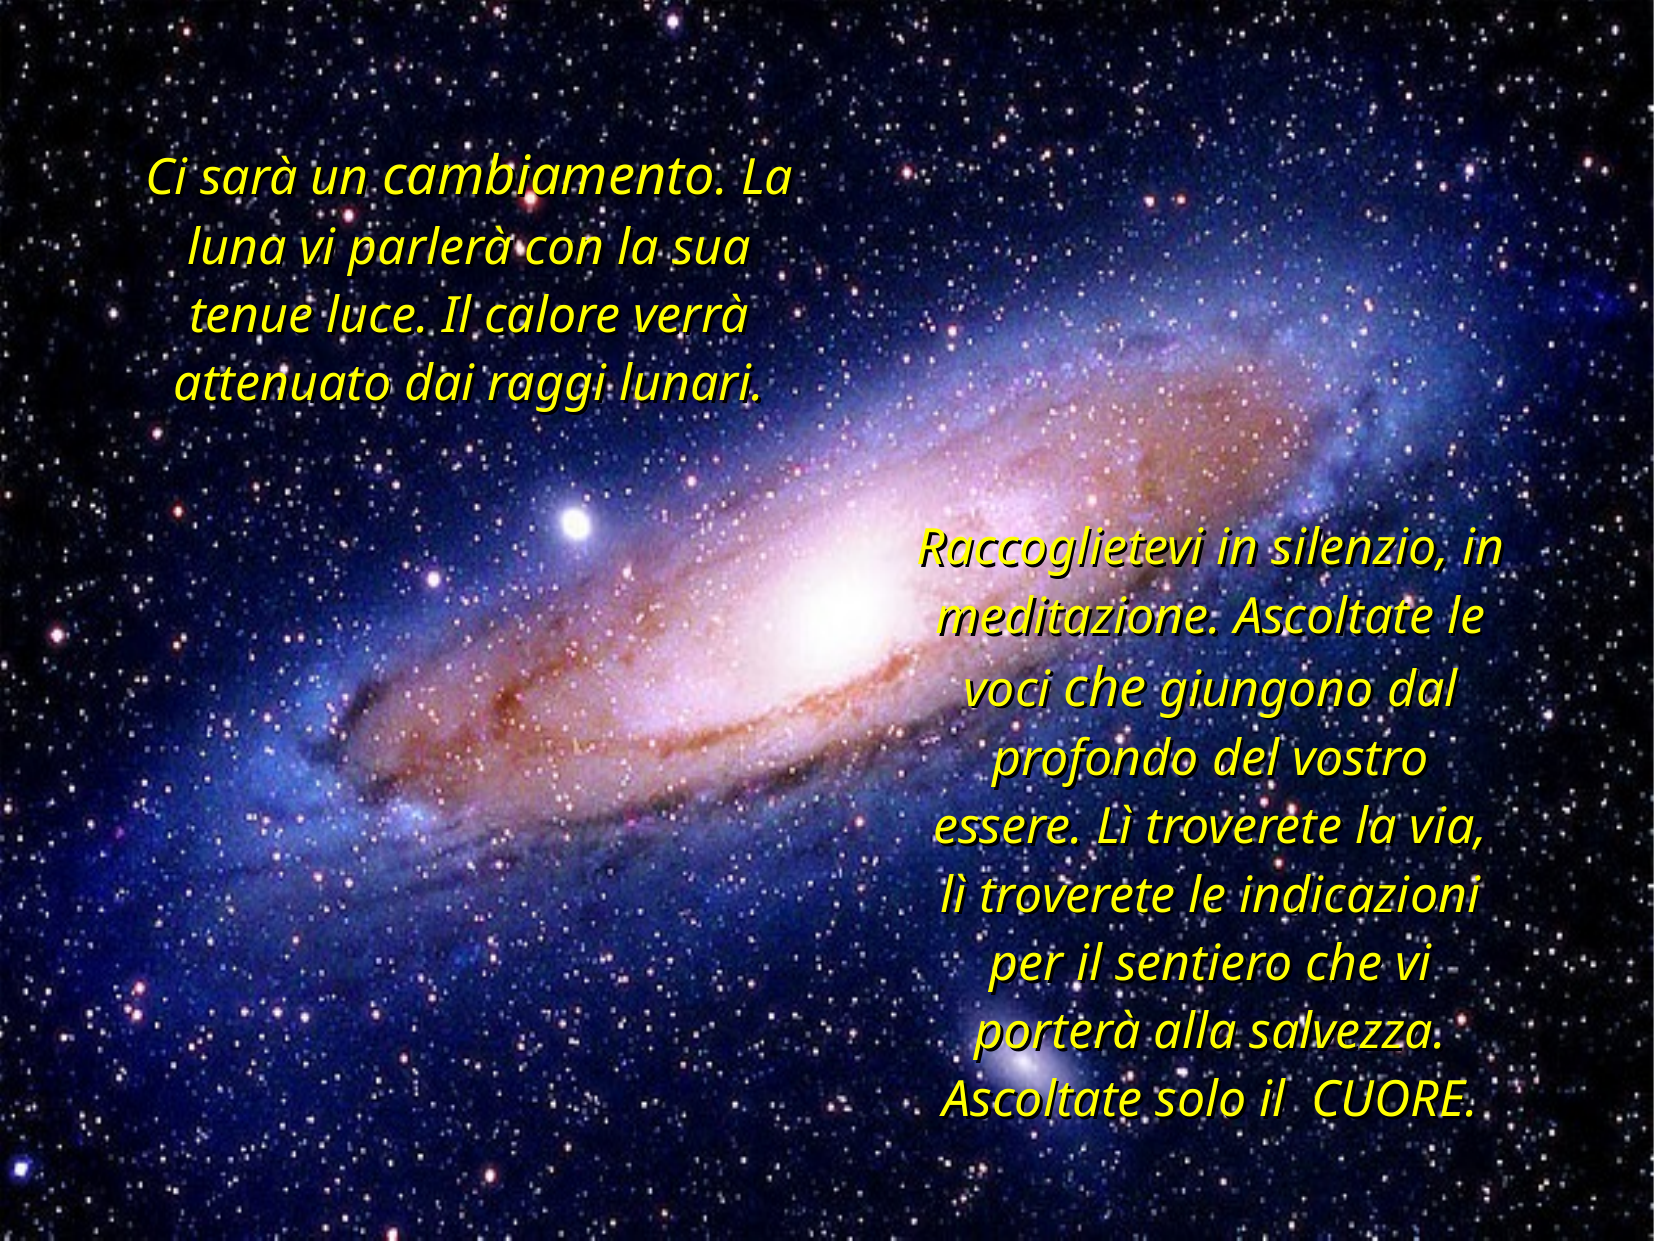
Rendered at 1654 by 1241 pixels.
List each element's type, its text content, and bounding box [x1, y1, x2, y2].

subtitle Raccoglietevi in silenzio, in meditazione. Ascoltate le voci che giungono dal profondo del vostro essere. Lì troverete la via, lì troverete le indicazioni per il sentiero che vi porterà alla salvezza. Ascoltate solo il CUORE. [915, 469, 1506, 1174]
title Ci sarà un cambiamento. La luna vi parlerà con la sua tenue luce. Il calore verrà attenuato dai raggi lunari. [141, 50, 798, 502]
picture [0, 0, 1654, 1241]
